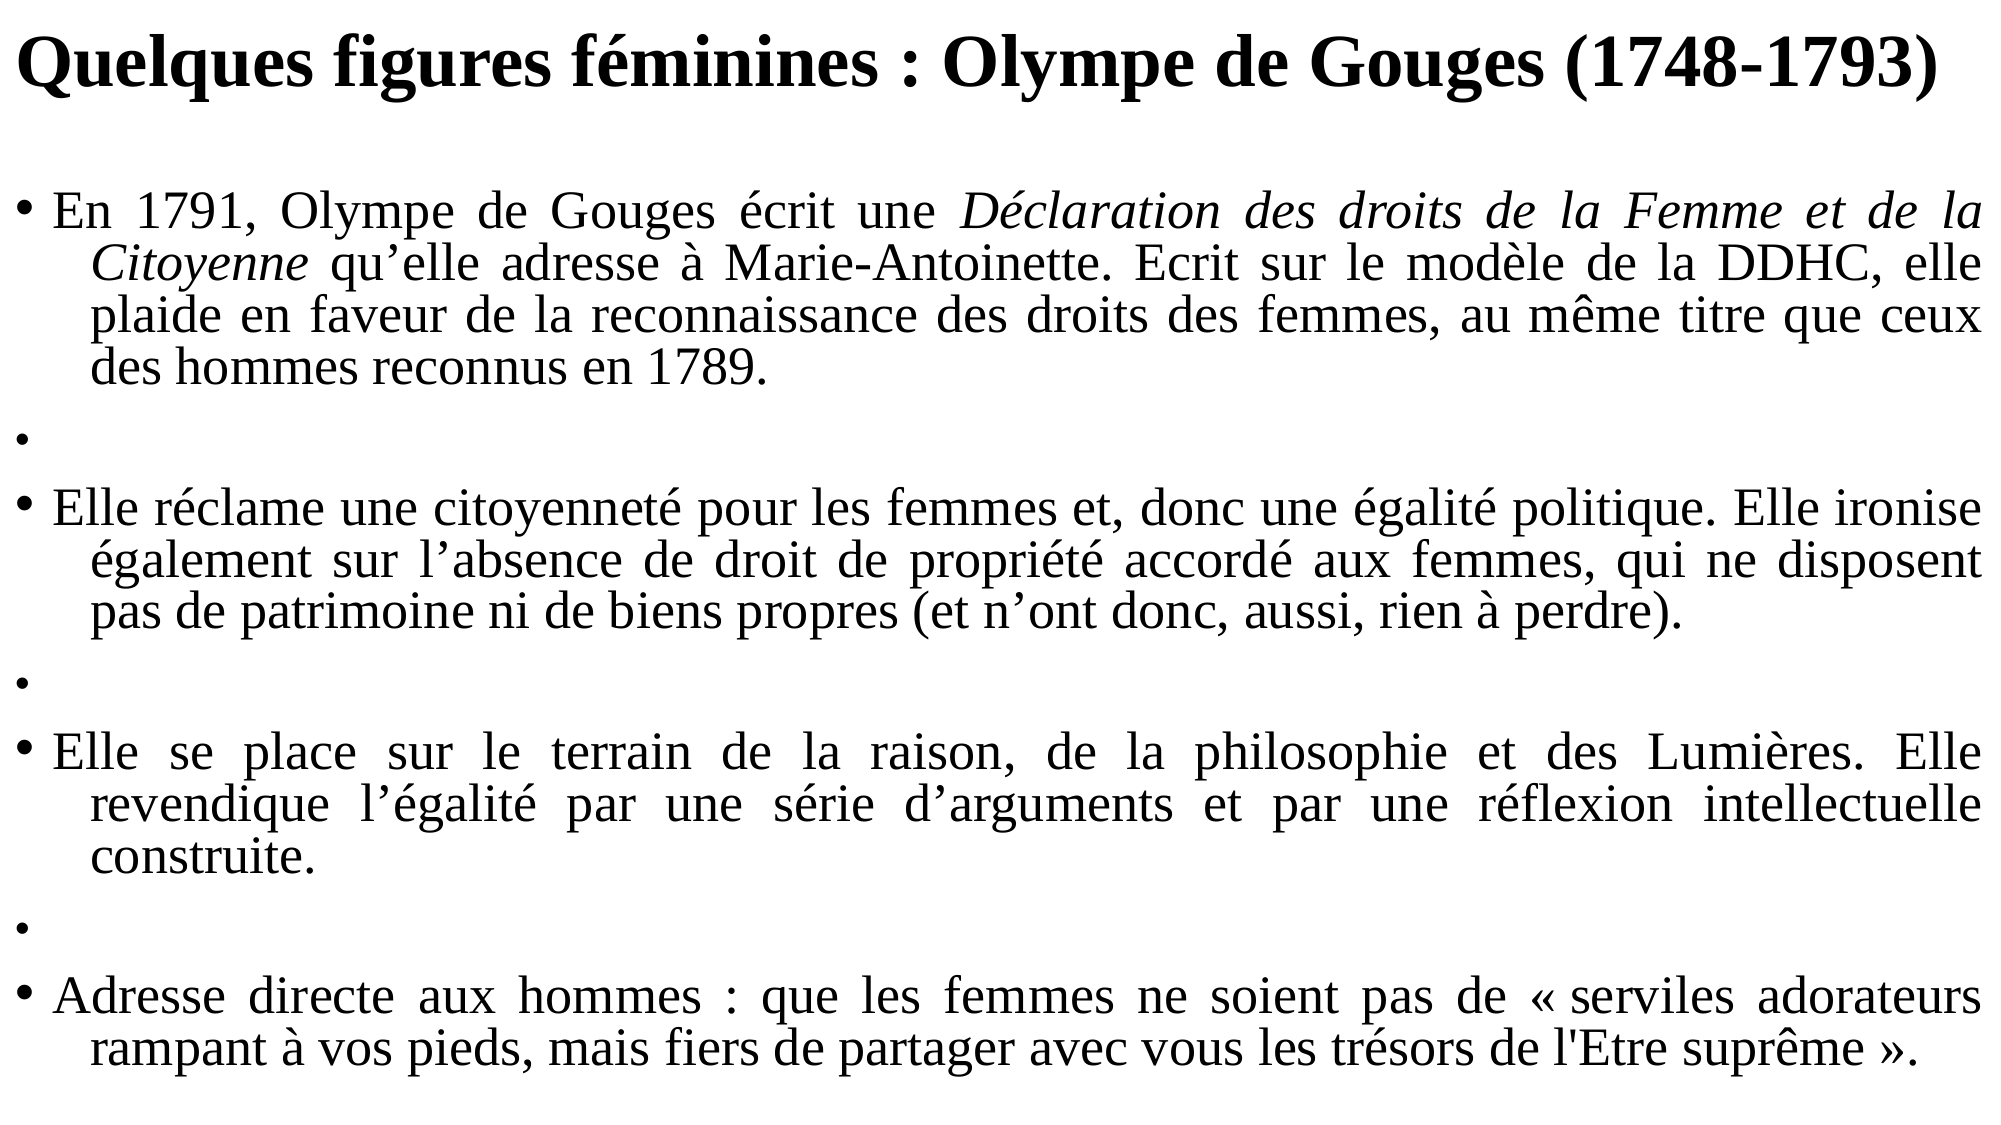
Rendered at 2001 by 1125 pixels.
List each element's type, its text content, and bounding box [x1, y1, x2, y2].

title Quelques figures féminines : Olympe de Gouges (1748-1793) [0, 0, 2000, 126]
list En 1791, Olympe de Gouges écrit une Déclaration des droits de la Femme et de la Citoyenne qu’elle adresse à Marie-Antoinette. Ecrit sur le modèle de la DDHC, elle plaide en faveur de la reconnaissance des droits des femmes, au même titre que ceux des hommes reconnus en 1789. Elle réclame une citoyenneté pour les femmes et, donc une égalité politique. Elle ironise également sur l’absence de droit de propriété accordé aux femmes, qui ne disposent pas de patrimoine ni de biens propres (et n’ont donc, aussi, rien à perdre). Elle se place sur le terrain de la raison, de la philosophie et des Lumières. Elle revendique l’égalité par une série d’arguments et par une réflexion intellectuelle construite. Adresse directe aux hommes : que les femmes ne soient pas de « serviles adorateurs rampant à vos pieds, mais fiers de partager avec vous les trésors de l'Etre suprême ». [0, 179, 2000, 1125]
